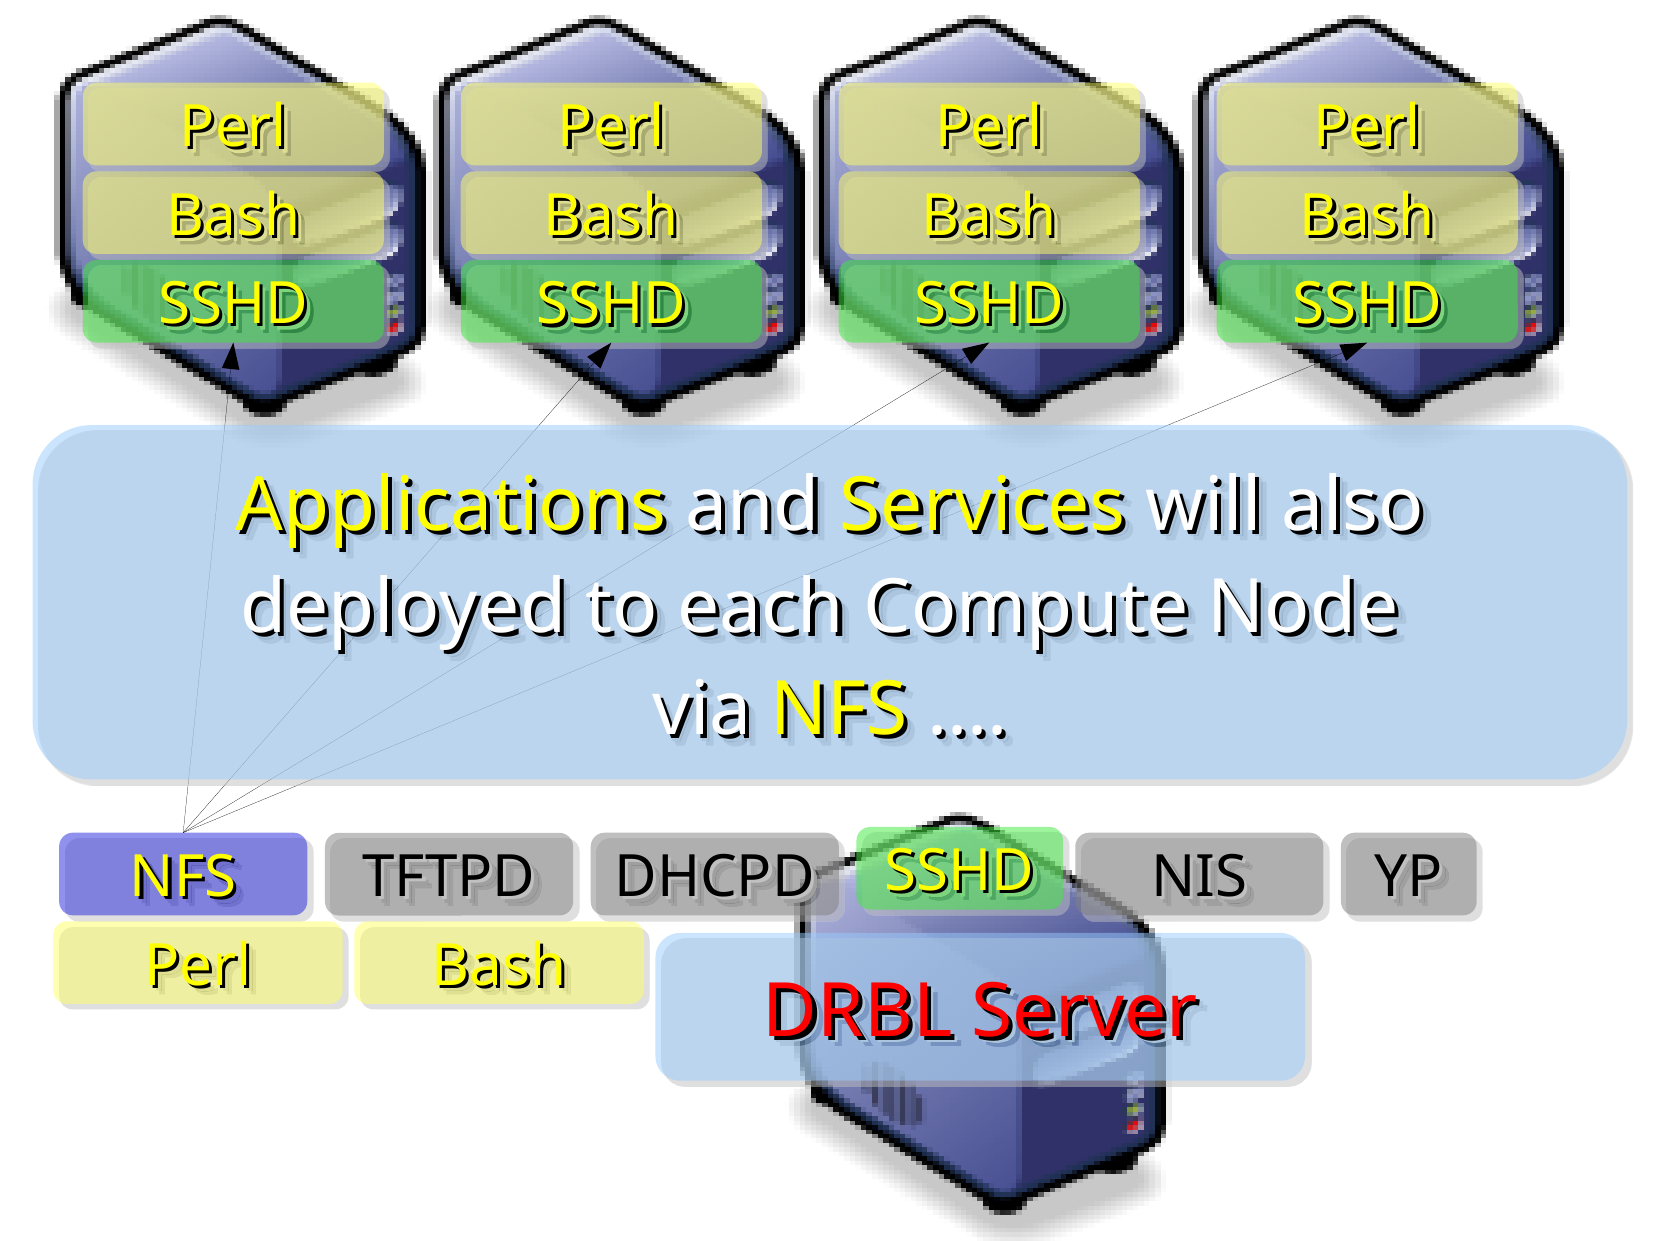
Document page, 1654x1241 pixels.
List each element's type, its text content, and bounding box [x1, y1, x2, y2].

text_box Perl [1216, 82, 1518, 166]
text_box DRBL Server [655, 932, 1306, 1081]
text_box NIS [1075, 832, 1324, 916]
picture [767, 799, 1211, 932]
text_box Bash [460, 171, 762, 254]
text_box YP [1340, 832, 1477, 916]
text_box TFTPD [324, 832, 574, 916]
text_box Bash [82, 171, 384, 254]
picture [27, 2, 1609, 502]
text_box Perl [82, 82, 384, 166]
text_box Applications and Services will also deployed to each Compute Node via NFS .... [32, 425, 1628, 780]
text_box Perl [838, 82, 1140, 166]
text_box Perl [53, 921, 343, 1004]
text_box Perl [460, 82, 762, 166]
text_box Bash [354, 921, 644, 1004]
text_box NFS [59, 832, 308, 916]
text_box SSHD [856, 826, 1064, 910]
text_box Bash [1216, 171, 1518, 254]
text_box Bash [838, 171, 1140, 254]
text_box SSHD [1216, 259, 1518, 343]
text_box SSHD [838, 259, 1140, 343]
text_box SSHD [82, 259, 384, 343]
text_box SSHD [460, 259, 762, 343]
text_box DHCPD [590, 832, 839, 916]
picture [767, 1081, 1211, 1241]
